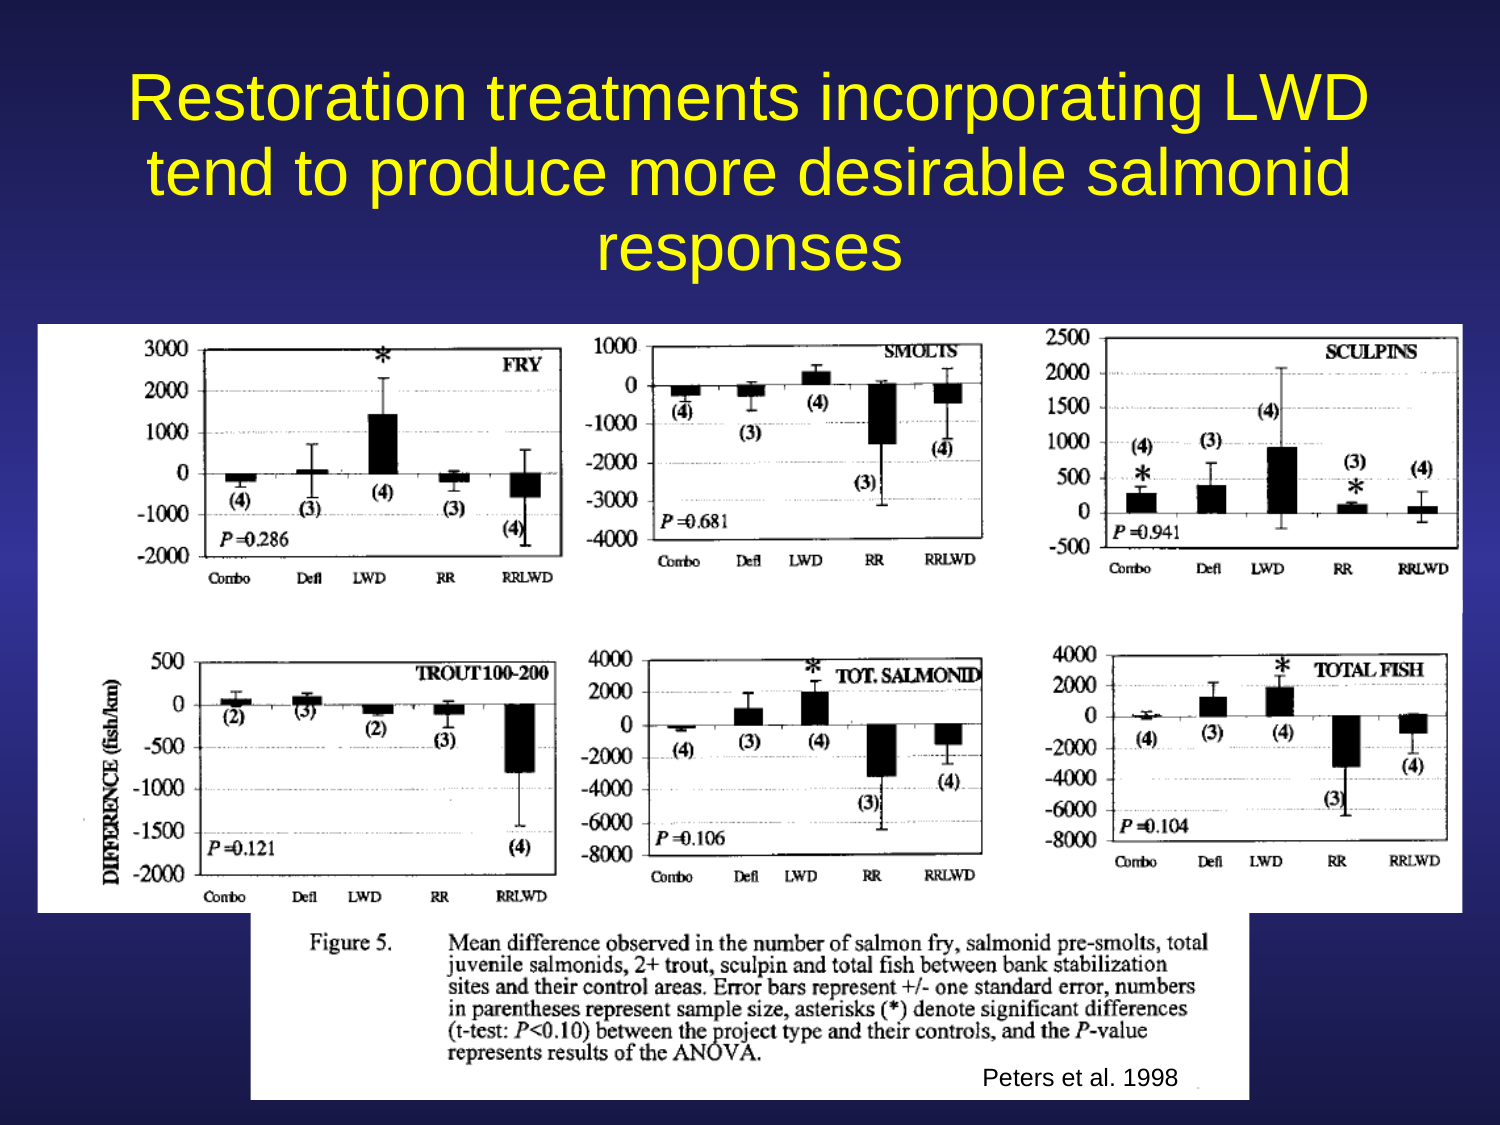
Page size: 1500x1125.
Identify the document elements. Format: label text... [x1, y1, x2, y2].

picture [37, 324, 1463, 1100]
text_box Peters et al. 1998 [967, 1060, 1307, 1099]
title Restoration treatments incorporating LWD tend to produce more desirable salmonid responses [75, 44, 1426, 301]
